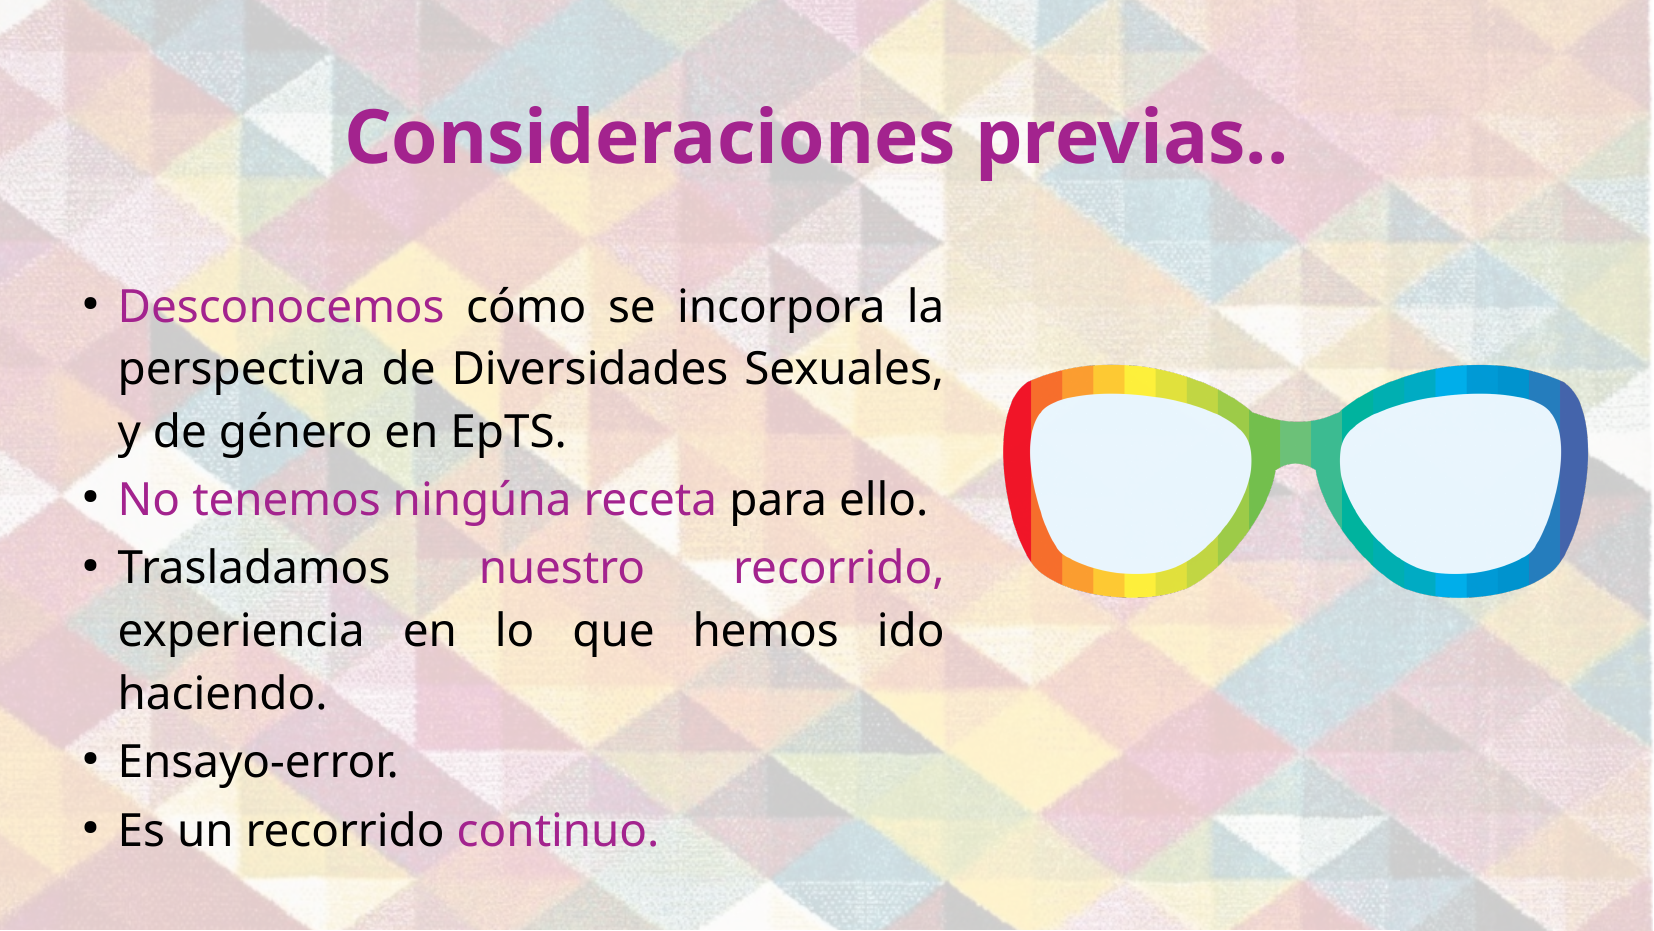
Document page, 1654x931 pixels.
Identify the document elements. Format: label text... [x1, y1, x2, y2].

picture [0, 0, 1654, 931]
title Consideraciones previas.. [82, 49, 1571, 219]
list Desconocemos cómo se incorpora la perspectiva de Diversidades Sexuales, y de género en EpTS. No tenemos ningúna receta para ello. Trasladamos nuestro recorrido, experiencia en lo que hemos ido haciendo. Ensayo-error. Es un recorrido continuo. [82, 224, 945, 905]
